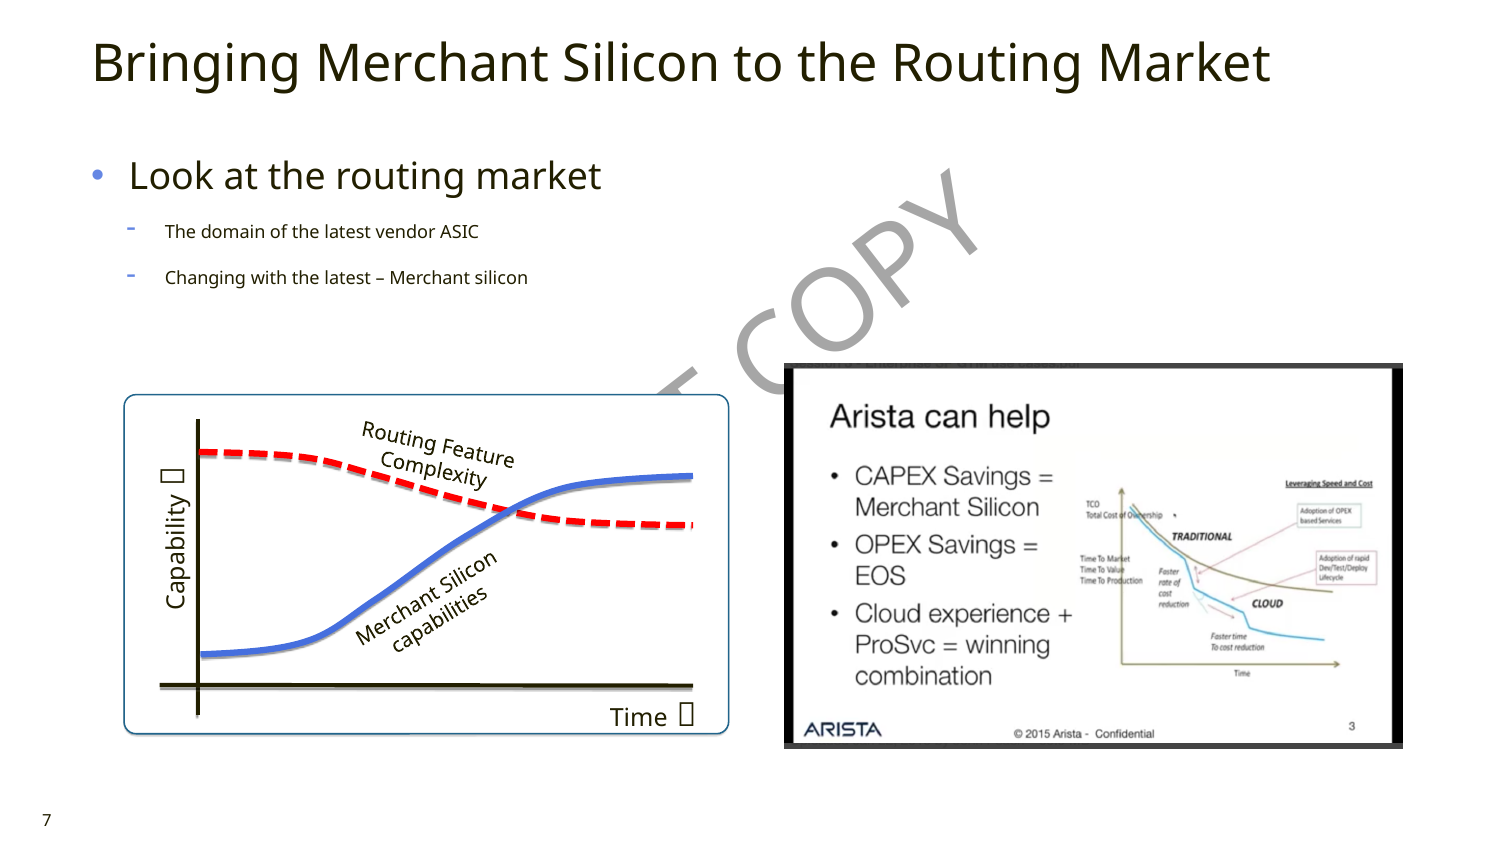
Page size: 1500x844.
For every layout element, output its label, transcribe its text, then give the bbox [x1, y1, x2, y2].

text_box Merchant Silicon capabilities [326, 523, 538, 691]
text_box Routing Feature Complexity [329, 402, 543, 510]
text_box Time  [582, 685, 725, 741]
slide_number <number> [26, 798, 156, 844]
text_box [200, 637, 354, 683]
title Bringing Merchant Silicon to the Routing Market [75, 20, 1425, 128]
picture [784, 363, 1403, 749]
text_box [124, 394, 729, 734]
list Look at the routing market The domain of the latest vendor ASIC Changing with the latest – Merchant silicon [75, 144, 1425, 350]
text_box Capability  [135, 423, 206, 653]
